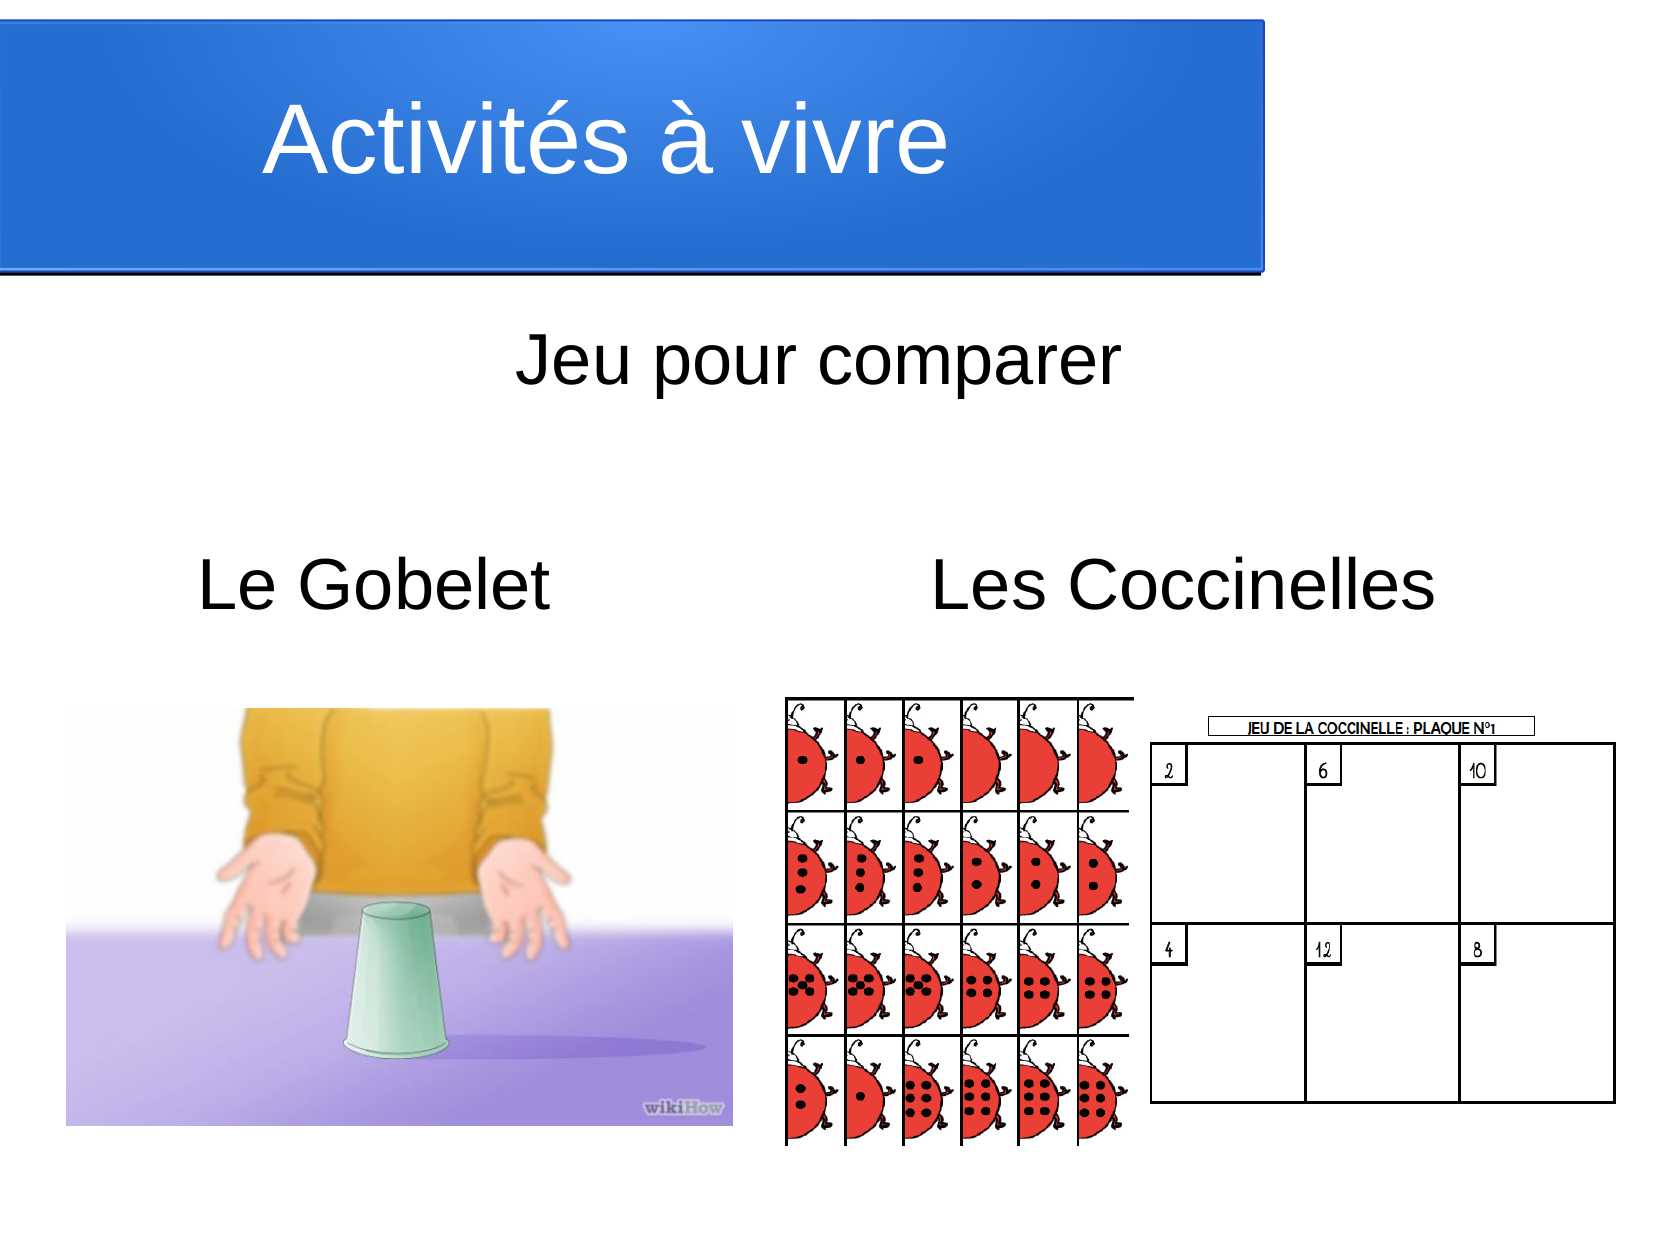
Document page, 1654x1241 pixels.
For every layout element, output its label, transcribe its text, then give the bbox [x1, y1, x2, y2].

picture [66, 708, 733, 1126]
picture [782, 697, 1630, 1146]
list Jeu pour comparer Le Gobelet Les Coccinelles [66, 318, 1522, 1099]
title Activités à vivre [262, 35, 1430, 243]
